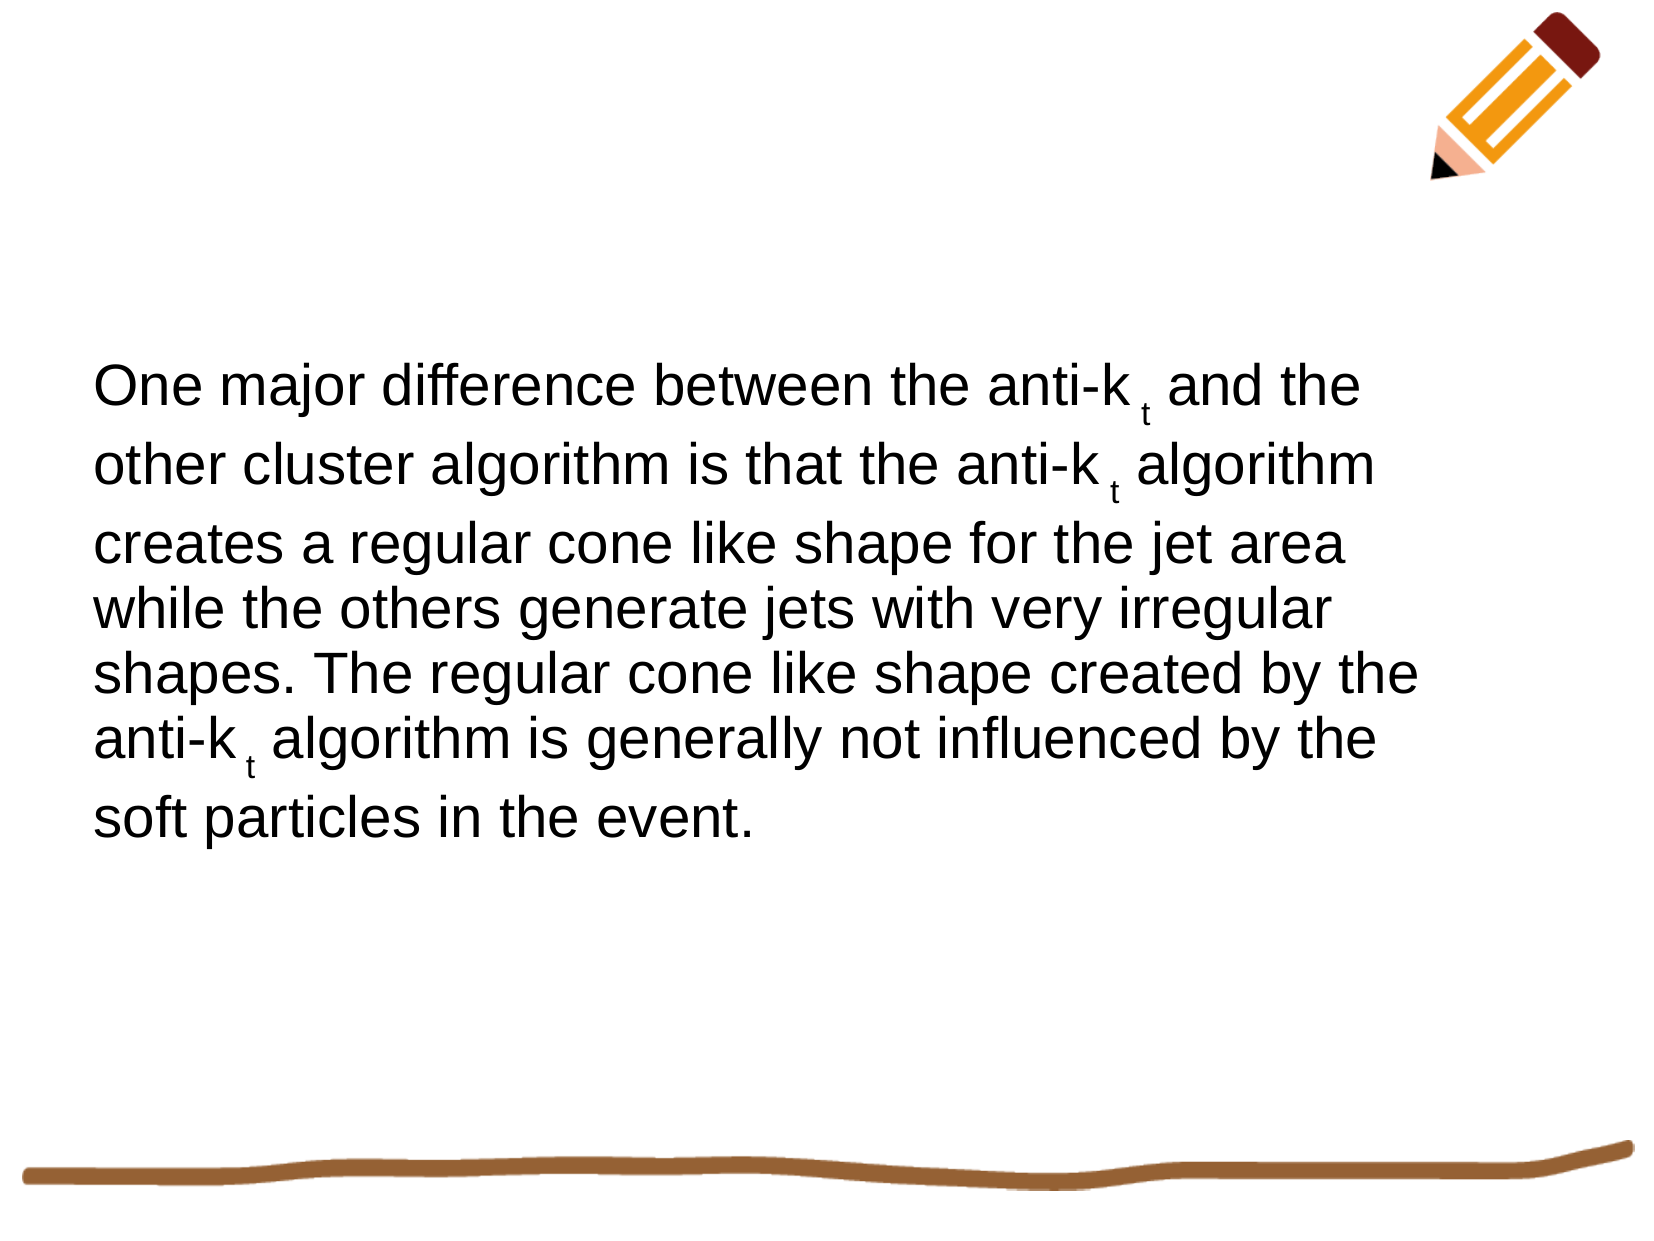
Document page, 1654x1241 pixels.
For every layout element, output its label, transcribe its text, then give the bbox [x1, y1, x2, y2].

picture [22, 1140, 1635, 1191]
subtitle One major difference between the anti-k t and the other cluster algorithm is that the anti-k t algorithm creates a regular cone like shape for the jet area while the others generate jets with very irregular shapes. The regular cone like shape created by the anti-k t algorithm is generally not influenced by the soft particles in the event. [93, 318, 1441, 886]
picture [1430, 12, 1601, 181]
